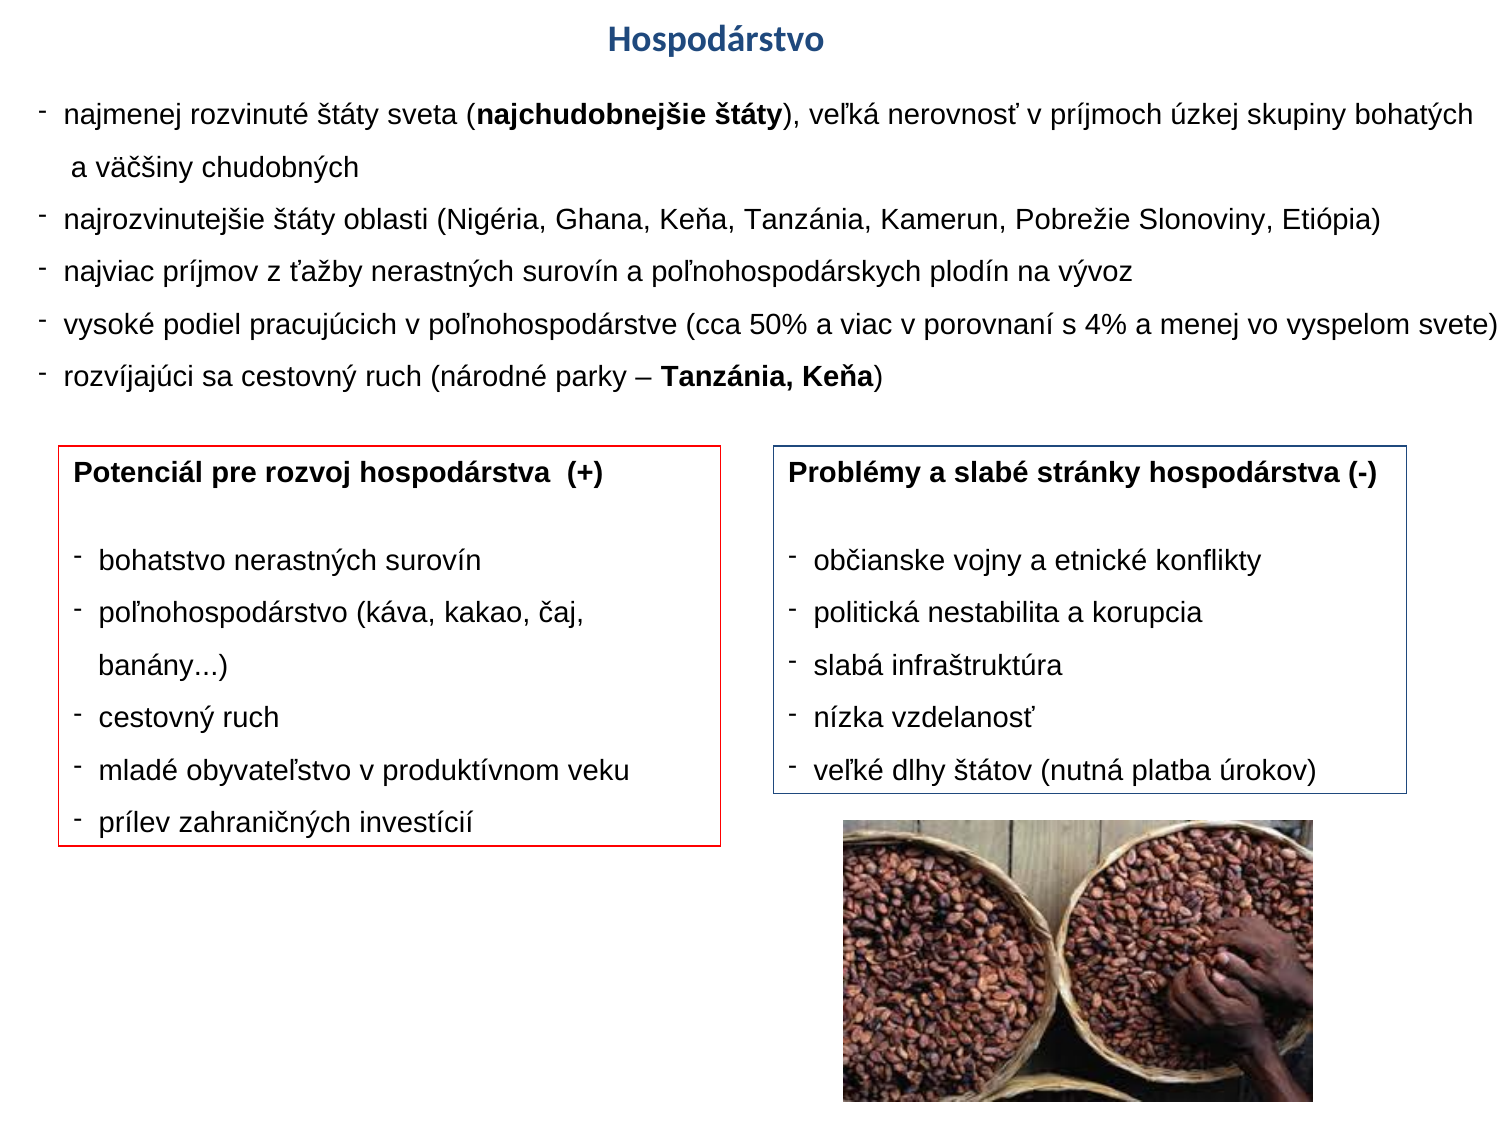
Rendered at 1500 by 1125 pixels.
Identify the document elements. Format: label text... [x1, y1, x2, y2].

text_box Hospodárstvo [281, 5, 1161, 67]
text_box Potenciál pre rozvoj hospodárstva (+) bohatstvo nerastných surovín poľnohospodárstvo (káva, kakao, čaj, banány...) cestovný ruch mladé obyvateľstvo v produktívnom veku prílev zahraničných investícií [58, 446, 721, 847]
text_box Problémy a slabé stránky hospodárstva (-) občianske vojny a etnické konflikty politická nestabilita a korupcia slabá infraštruktúra nízka vzdelanosť veľké dlhy štátov (nutná platba úrokov) [773, 446, 1407, 794]
text_box najmenej rozvinuté štáty sveta (najchudobnejšie štáty), veľká nerovnosť v príjmoch úzkej skupiny bohatých a väčšiny chudobných najrozvinutejšie štáty oblasti (Nigéria, Ghana, Keňa, Tanzánia, Kamerun, Pobrežie Slonoviny, Etiópia) najviac príjmov z ťažby nerastných surovín a poľnohospodárskych plodín na vývoz vysoké podiel pracujúcich v poľnohospodárstve (cca 50% a viac v porovnaní s 4% a menej vo vyspelom svete) rozvíjajúci sa cestovný ruch (národné parky – Tanzánia, Keňa) [23, 70, 1500, 401]
picture [843, 820, 1313, 1102]
